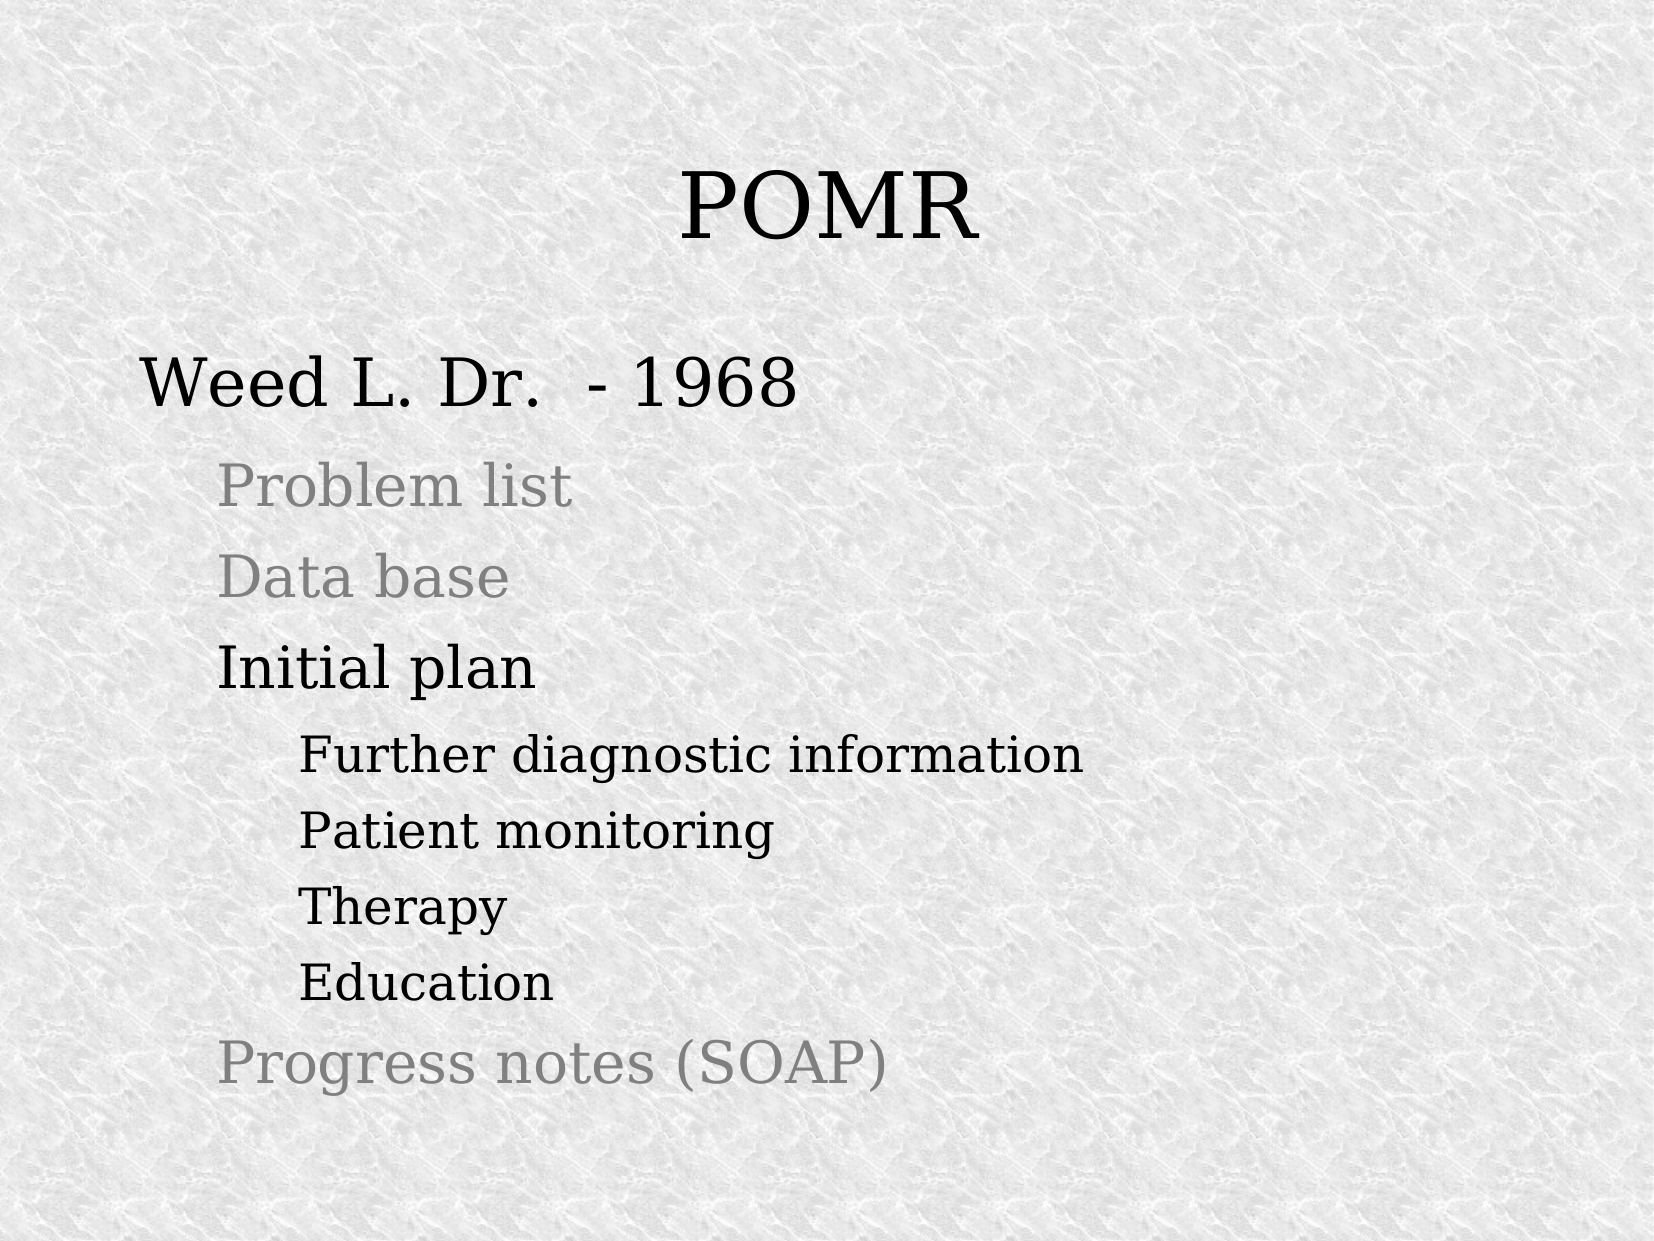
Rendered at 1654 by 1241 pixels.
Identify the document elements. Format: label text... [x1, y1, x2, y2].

picture [0, 0, 1654, 1241]
title POMR [121, 102, 1534, 311]
list Weed L. Dr. - 1968 Problem list Data base Initial plan Further diagnostic information Patient monitoring Therapy Education Progress notes (SOAP) [121, 344, 1534, 1127]
